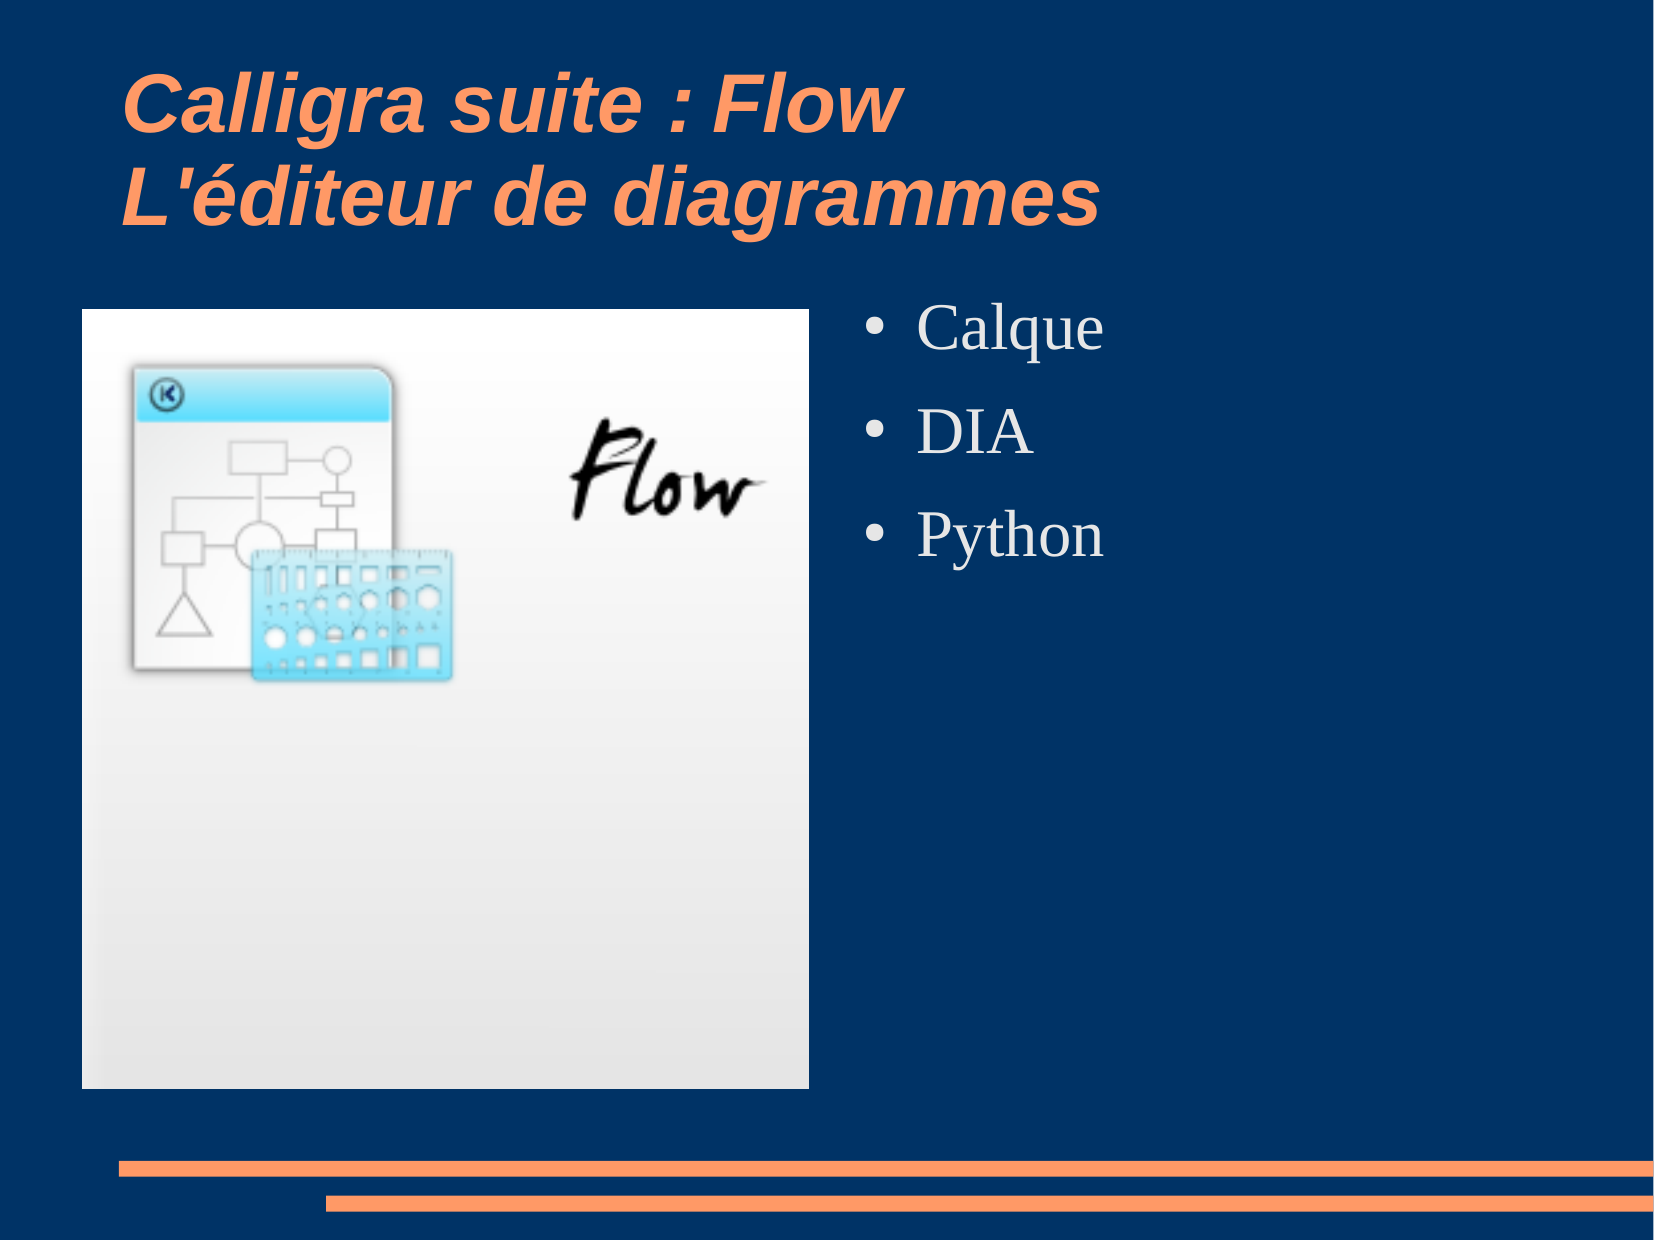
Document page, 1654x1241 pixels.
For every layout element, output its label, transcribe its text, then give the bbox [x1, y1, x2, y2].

picture [82, 309, 809, 1089]
title Calligra suite : Flow L'éditeur de diagrammes [121, 46, 1534, 254]
list Calque DIA Python [845, 290, 1572, 1109]
